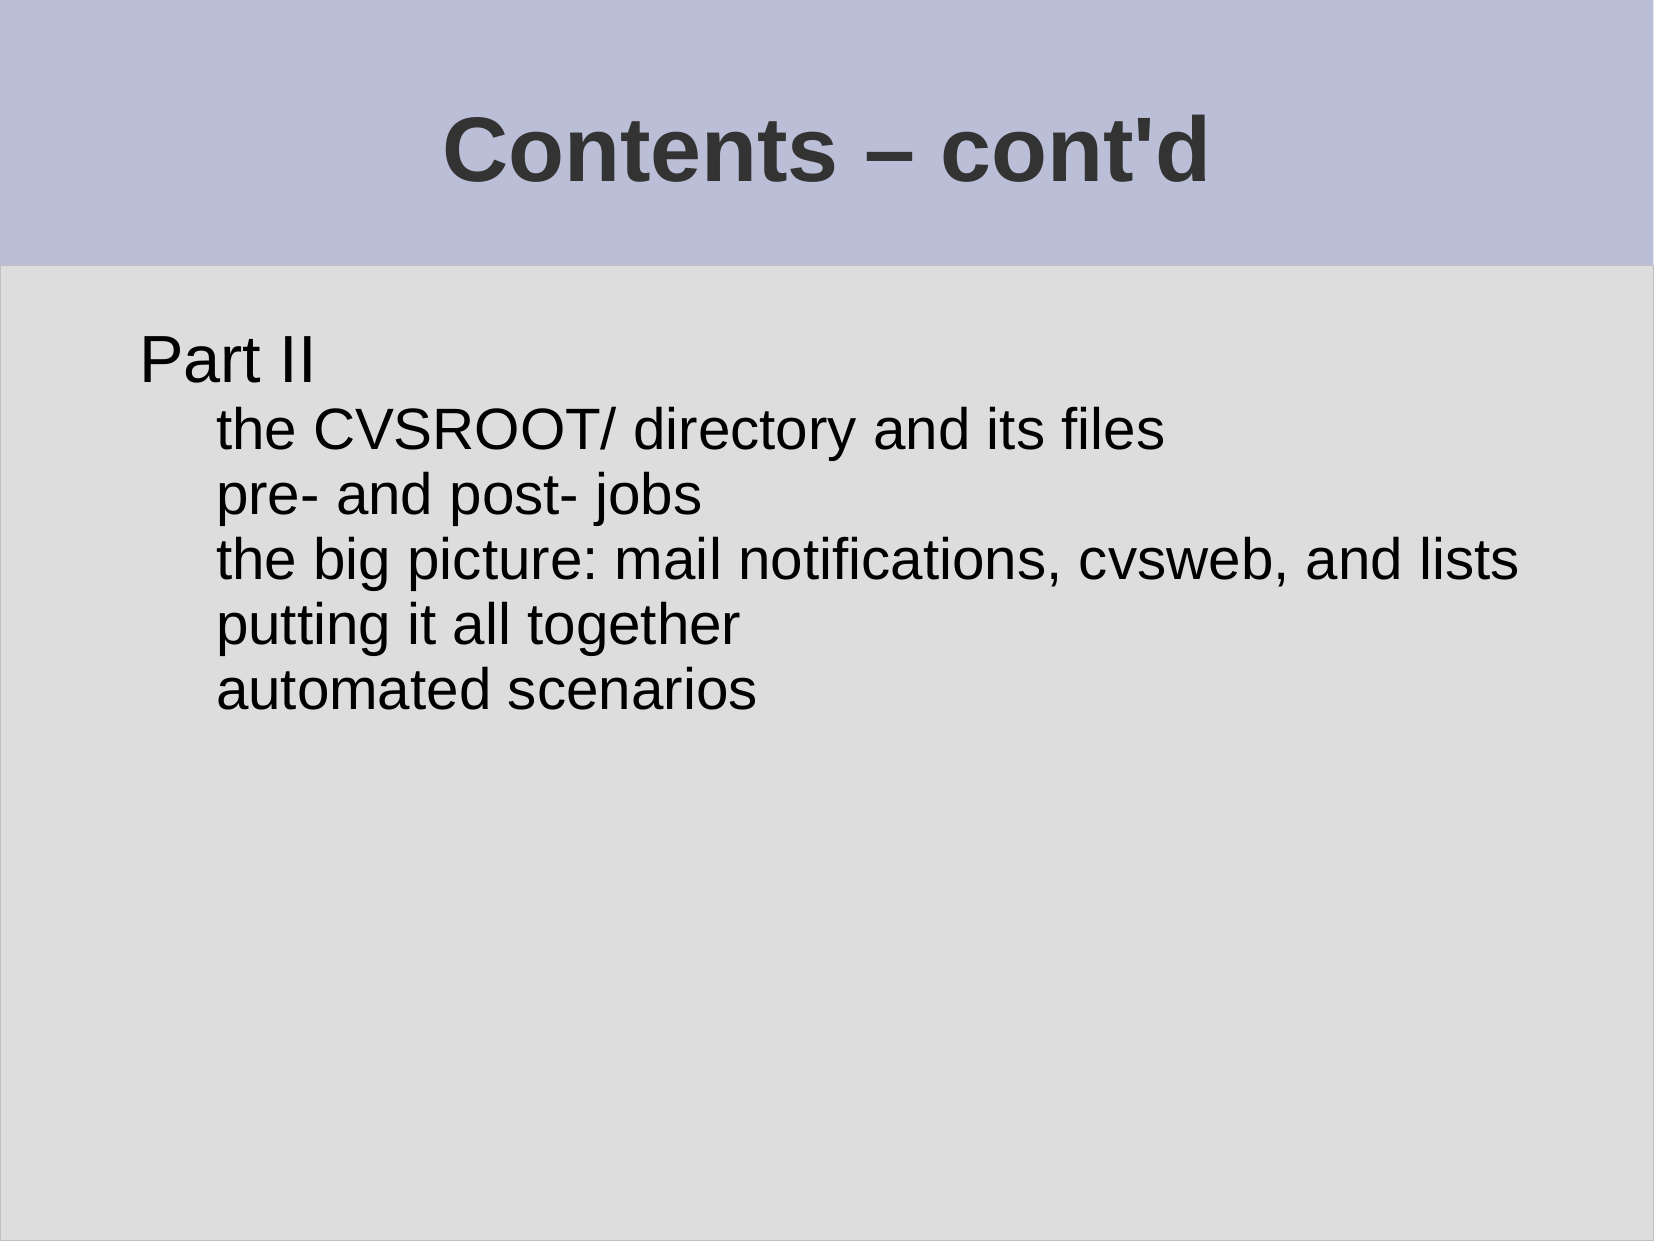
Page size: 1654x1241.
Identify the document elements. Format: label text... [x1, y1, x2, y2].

title Contents – cont'd [121, 46, 1534, 254]
list Part II the CVSROOT/ directory and its files pre- and post- jobs the big picture: mail notifications, cvsweb, and lists putting it all together automated scenarios [121, 322, 1561, 1133]
